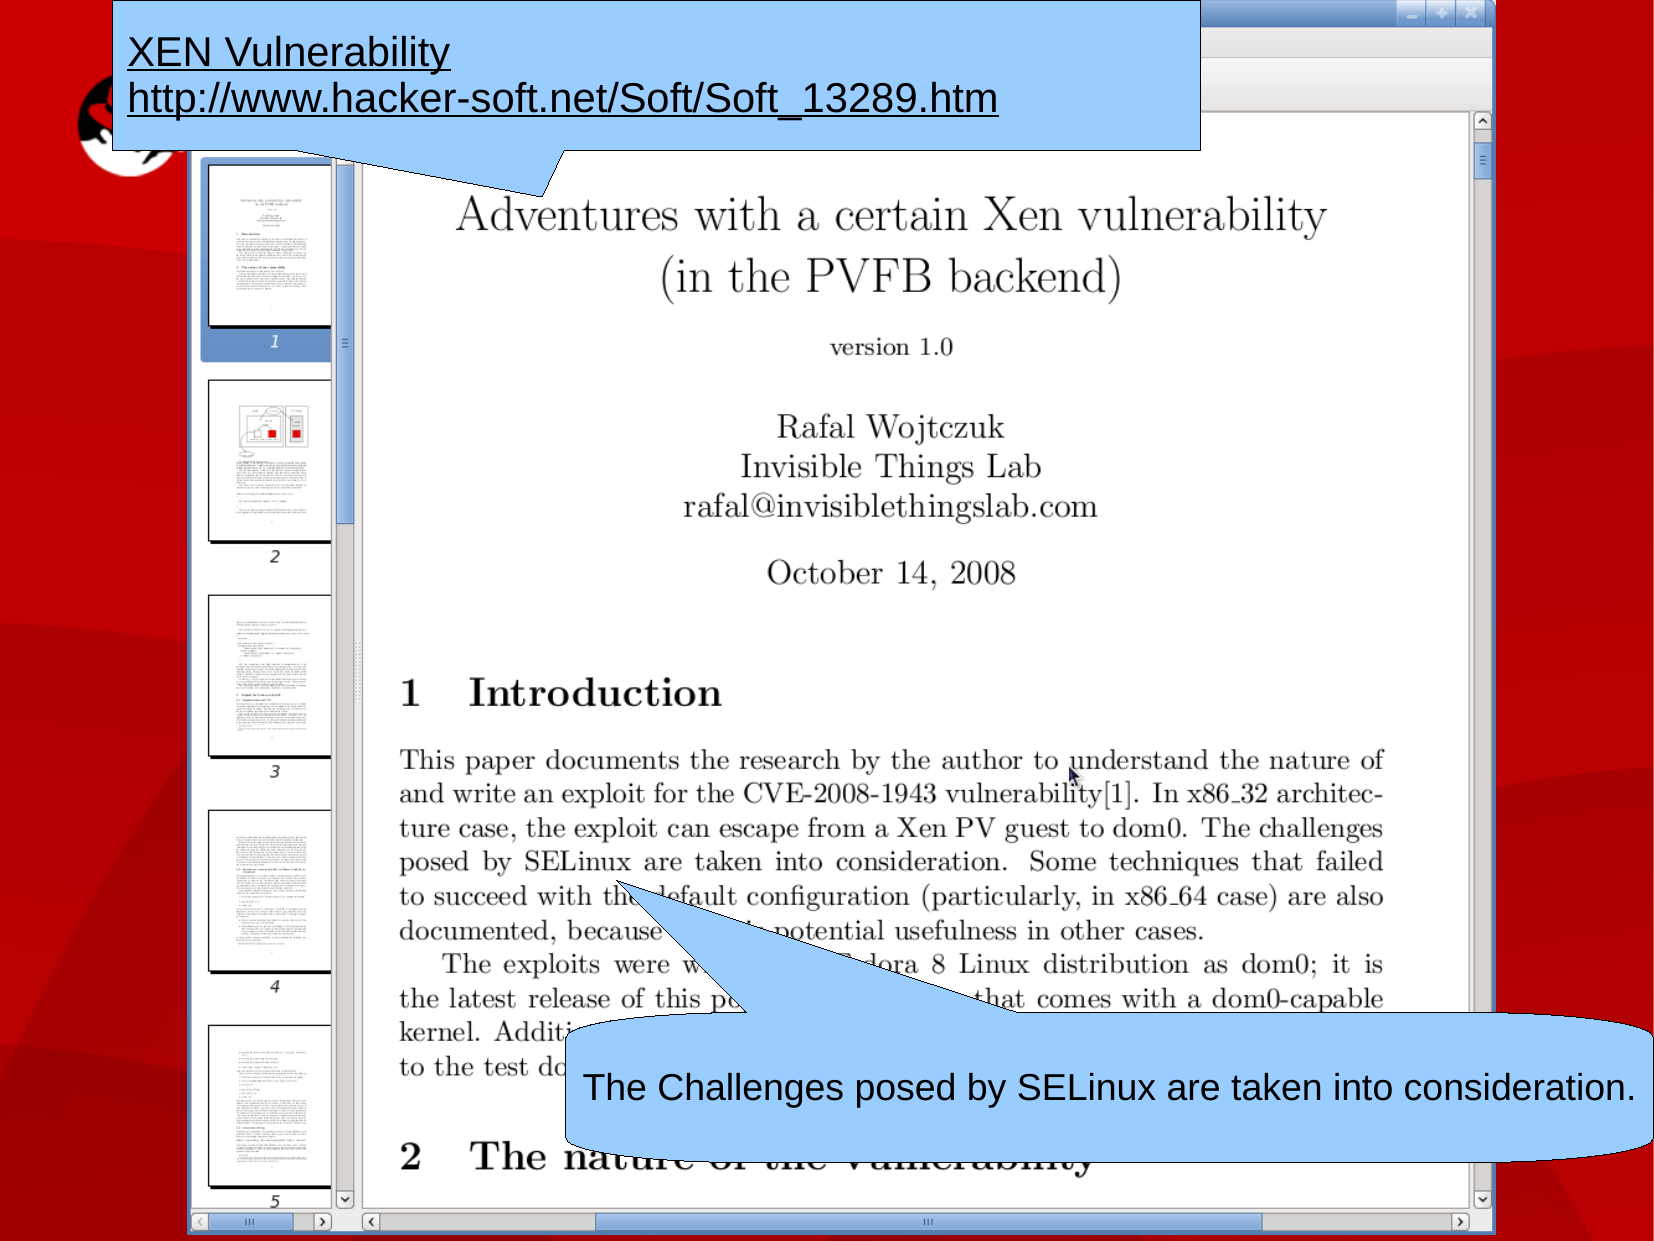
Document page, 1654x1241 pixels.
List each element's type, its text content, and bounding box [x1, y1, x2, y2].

text_box The Challenges posed by SELinux are taken into consideration. [565, 880, 1654, 1163]
text_box XEN Vulnerability http://www.hacker-soft.net/Soft/Soft_13289.htm [112, 0, 1201, 197]
picture [0, 0, 1654, 1241]
